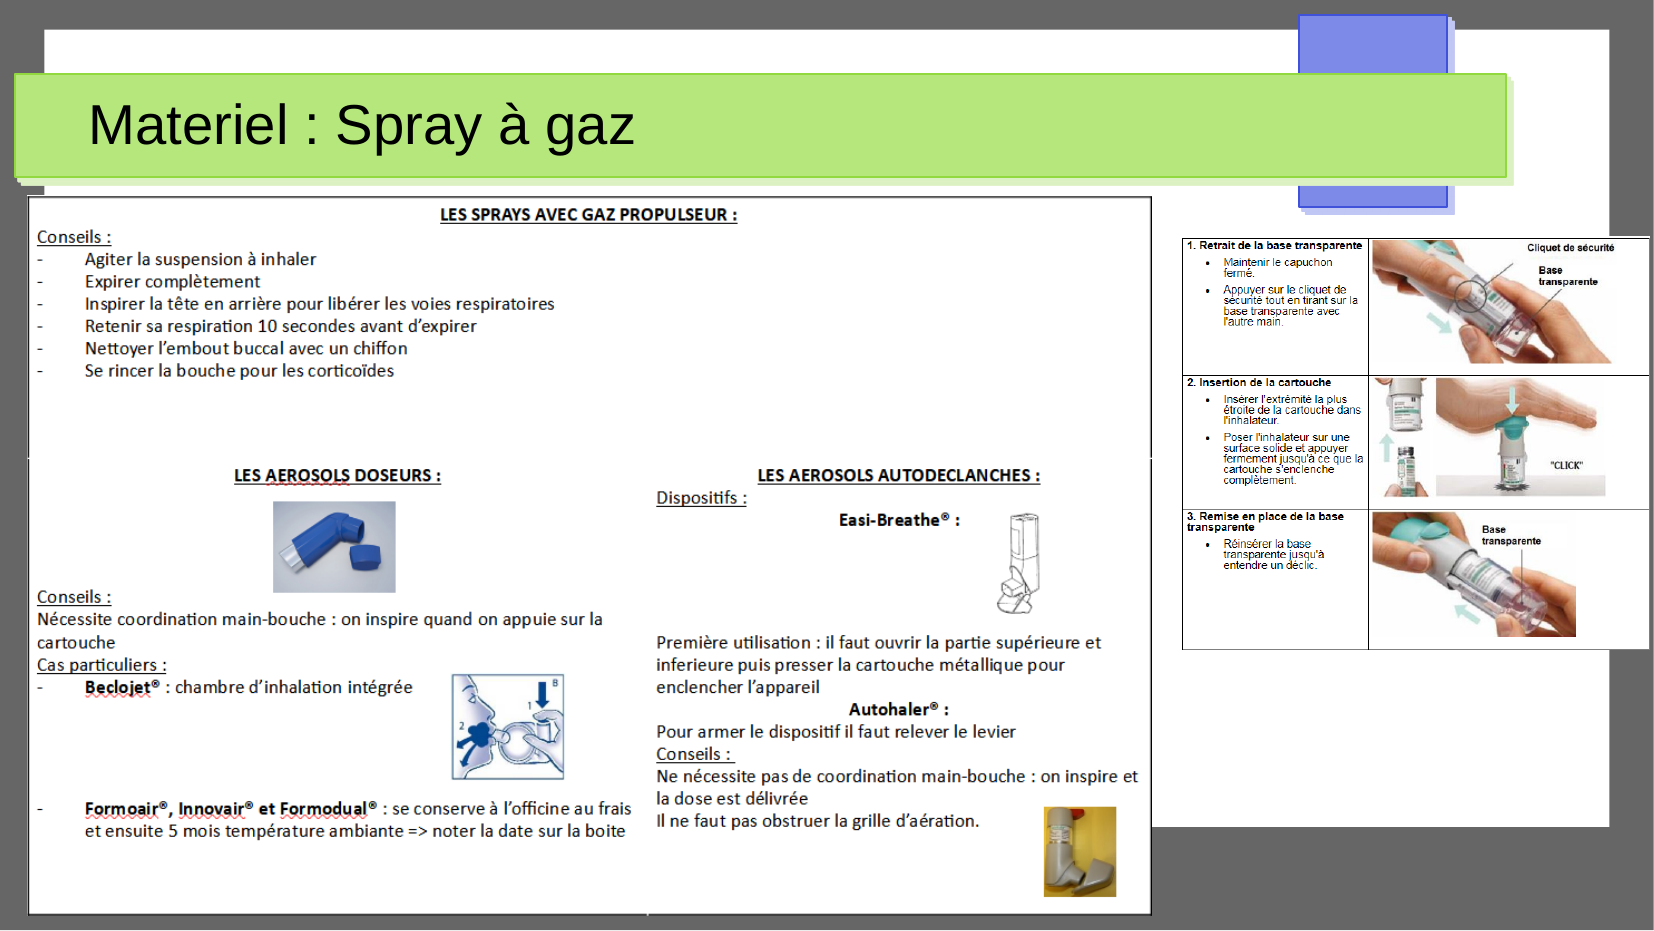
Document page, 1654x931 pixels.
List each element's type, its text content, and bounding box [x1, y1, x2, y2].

picture [27, 195, 1152, 916]
title Materiel : Spray à gaz [88, 73, 1506, 178]
picture [1181, 236, 1650, 650]
